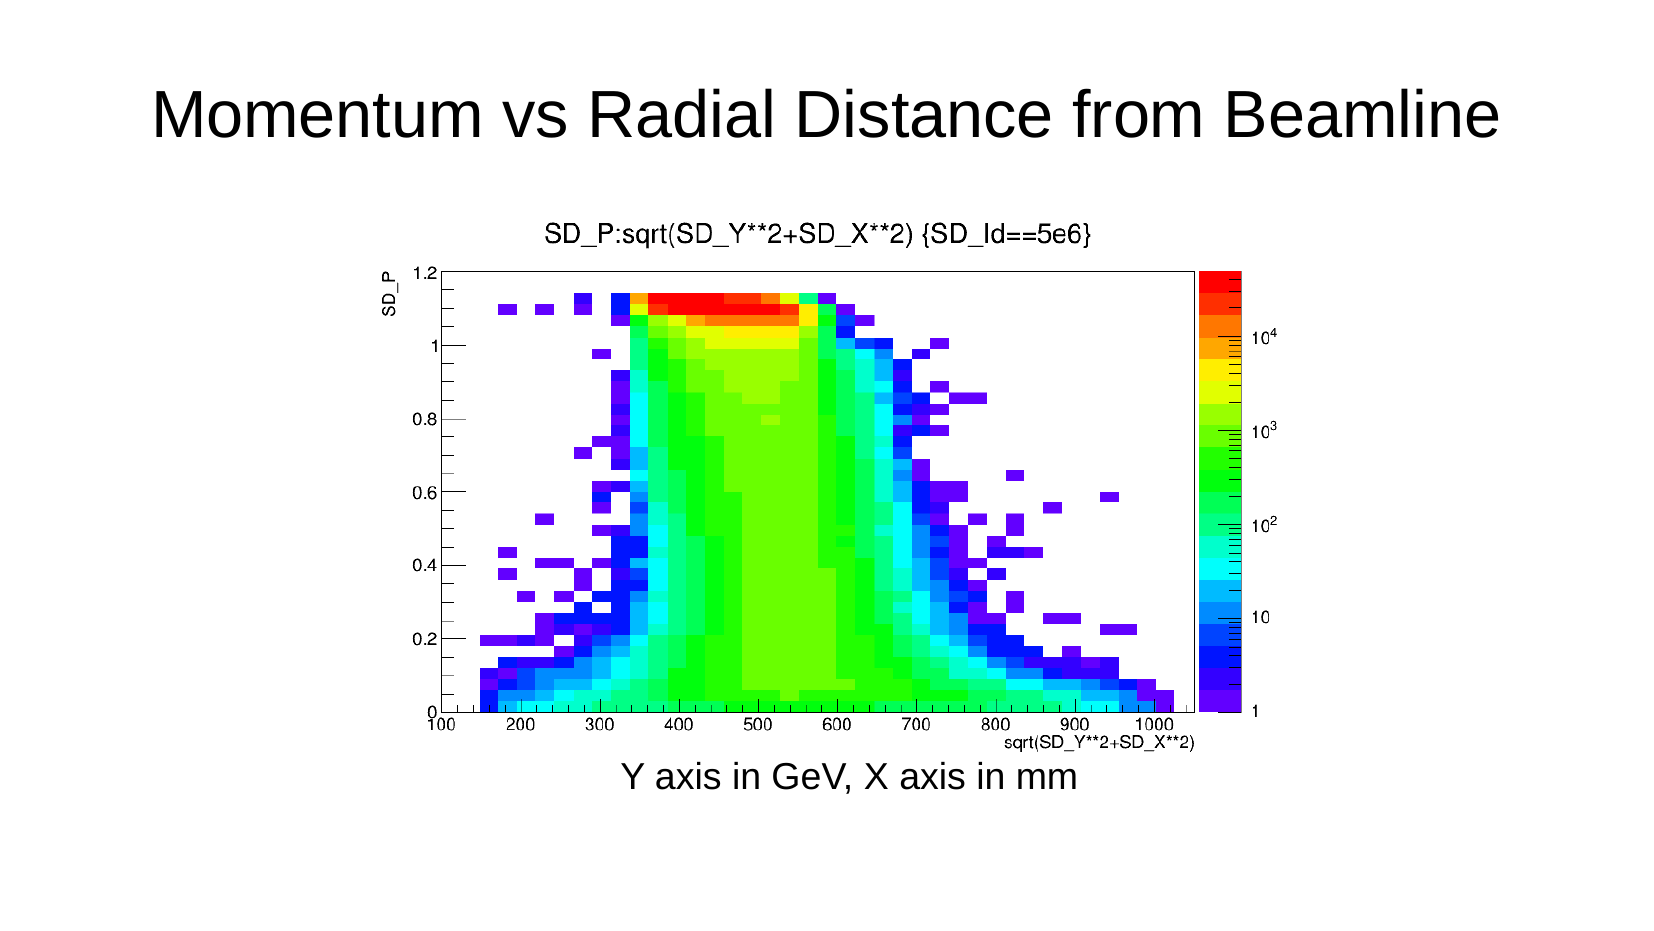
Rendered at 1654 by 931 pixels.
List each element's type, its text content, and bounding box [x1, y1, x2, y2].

title Momentum vs Radial Distance from Beamline [82, 37, 1571, 193]
picture [372, 217, 1282, 758]
text_box Y axis in GeV, X axis in mm [433, 747, 1266, 805]
